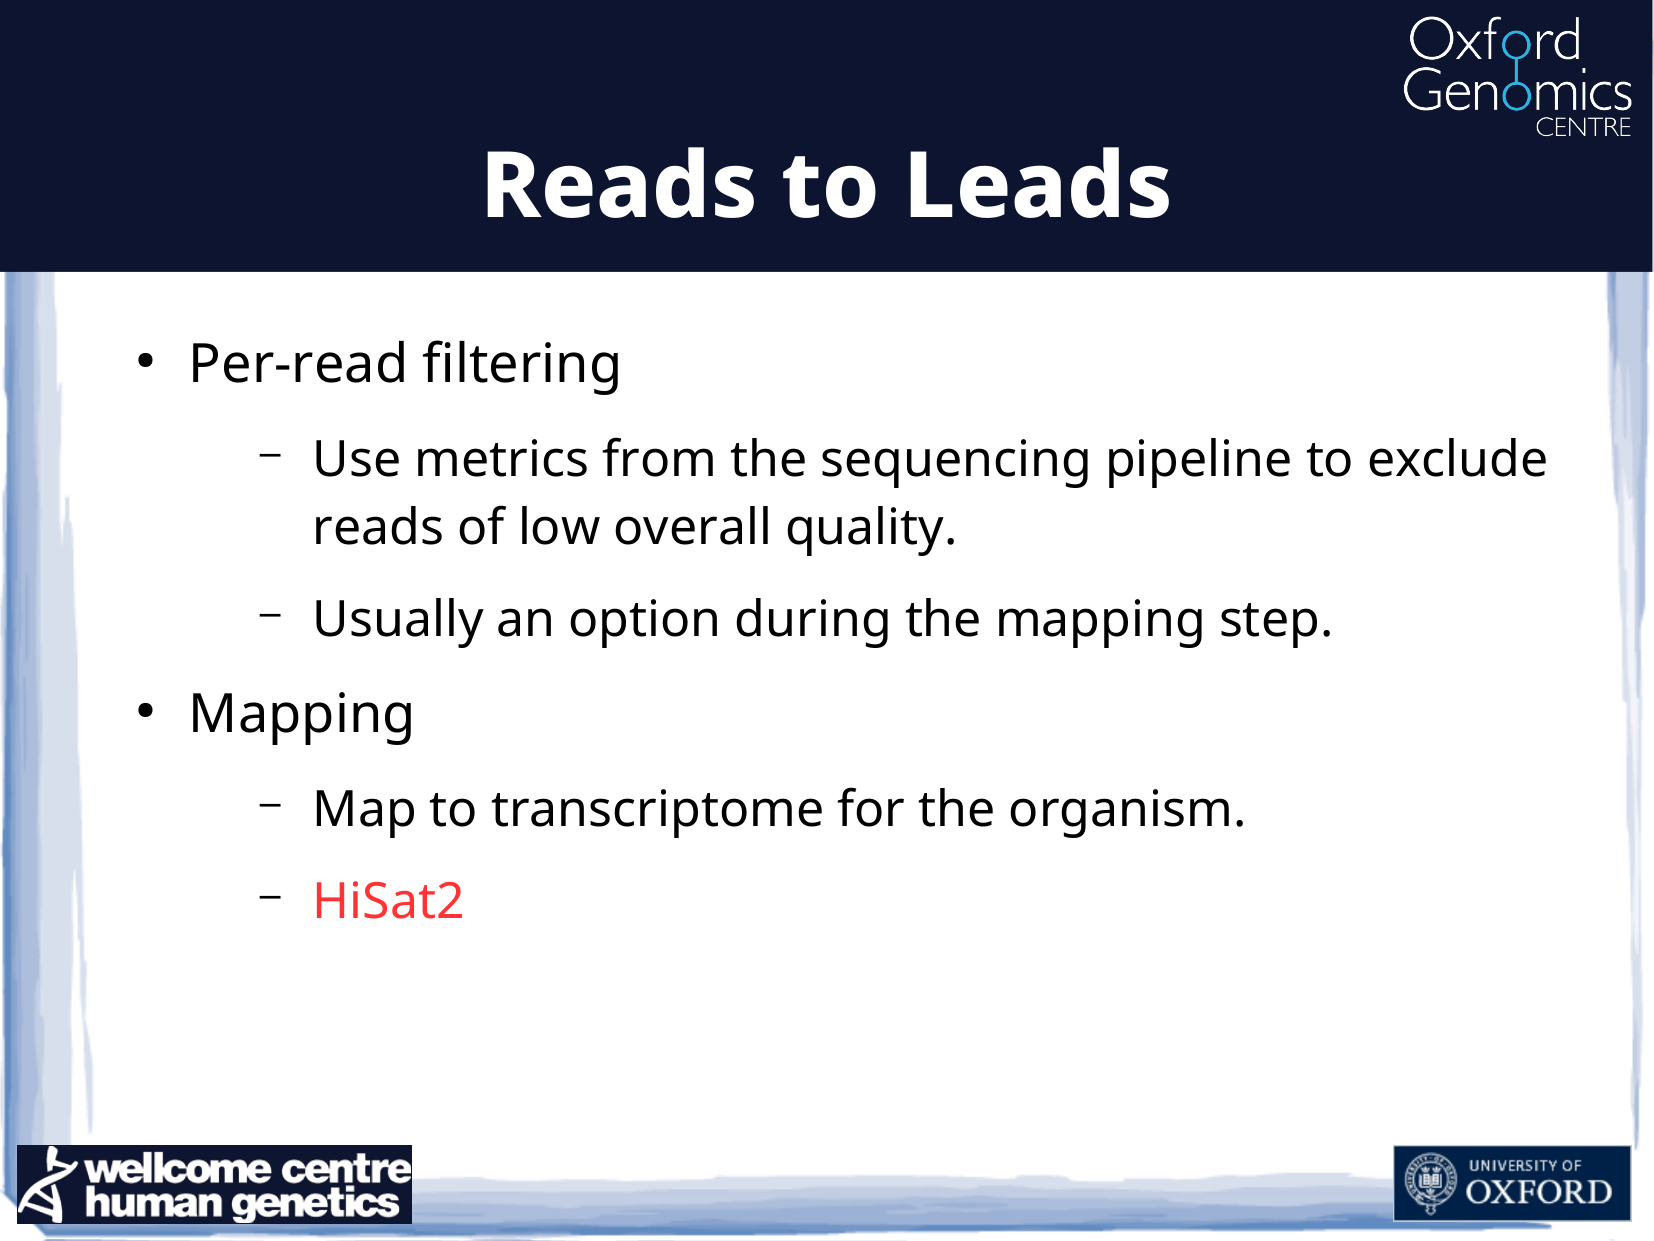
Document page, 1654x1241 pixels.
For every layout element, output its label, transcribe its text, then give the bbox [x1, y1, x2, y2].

picture [0, 0, 1654, 1241]
title Reads to Leads [82, 78, 1571, 287]
list Per-read filtering Use metrics from the sequencing pipeline to exclude reads of low overall quality. Usually an option during the mapping step. Mapping Map to transcriptome for the organism. HiSat2 [118, 324, 1571, 1004]
